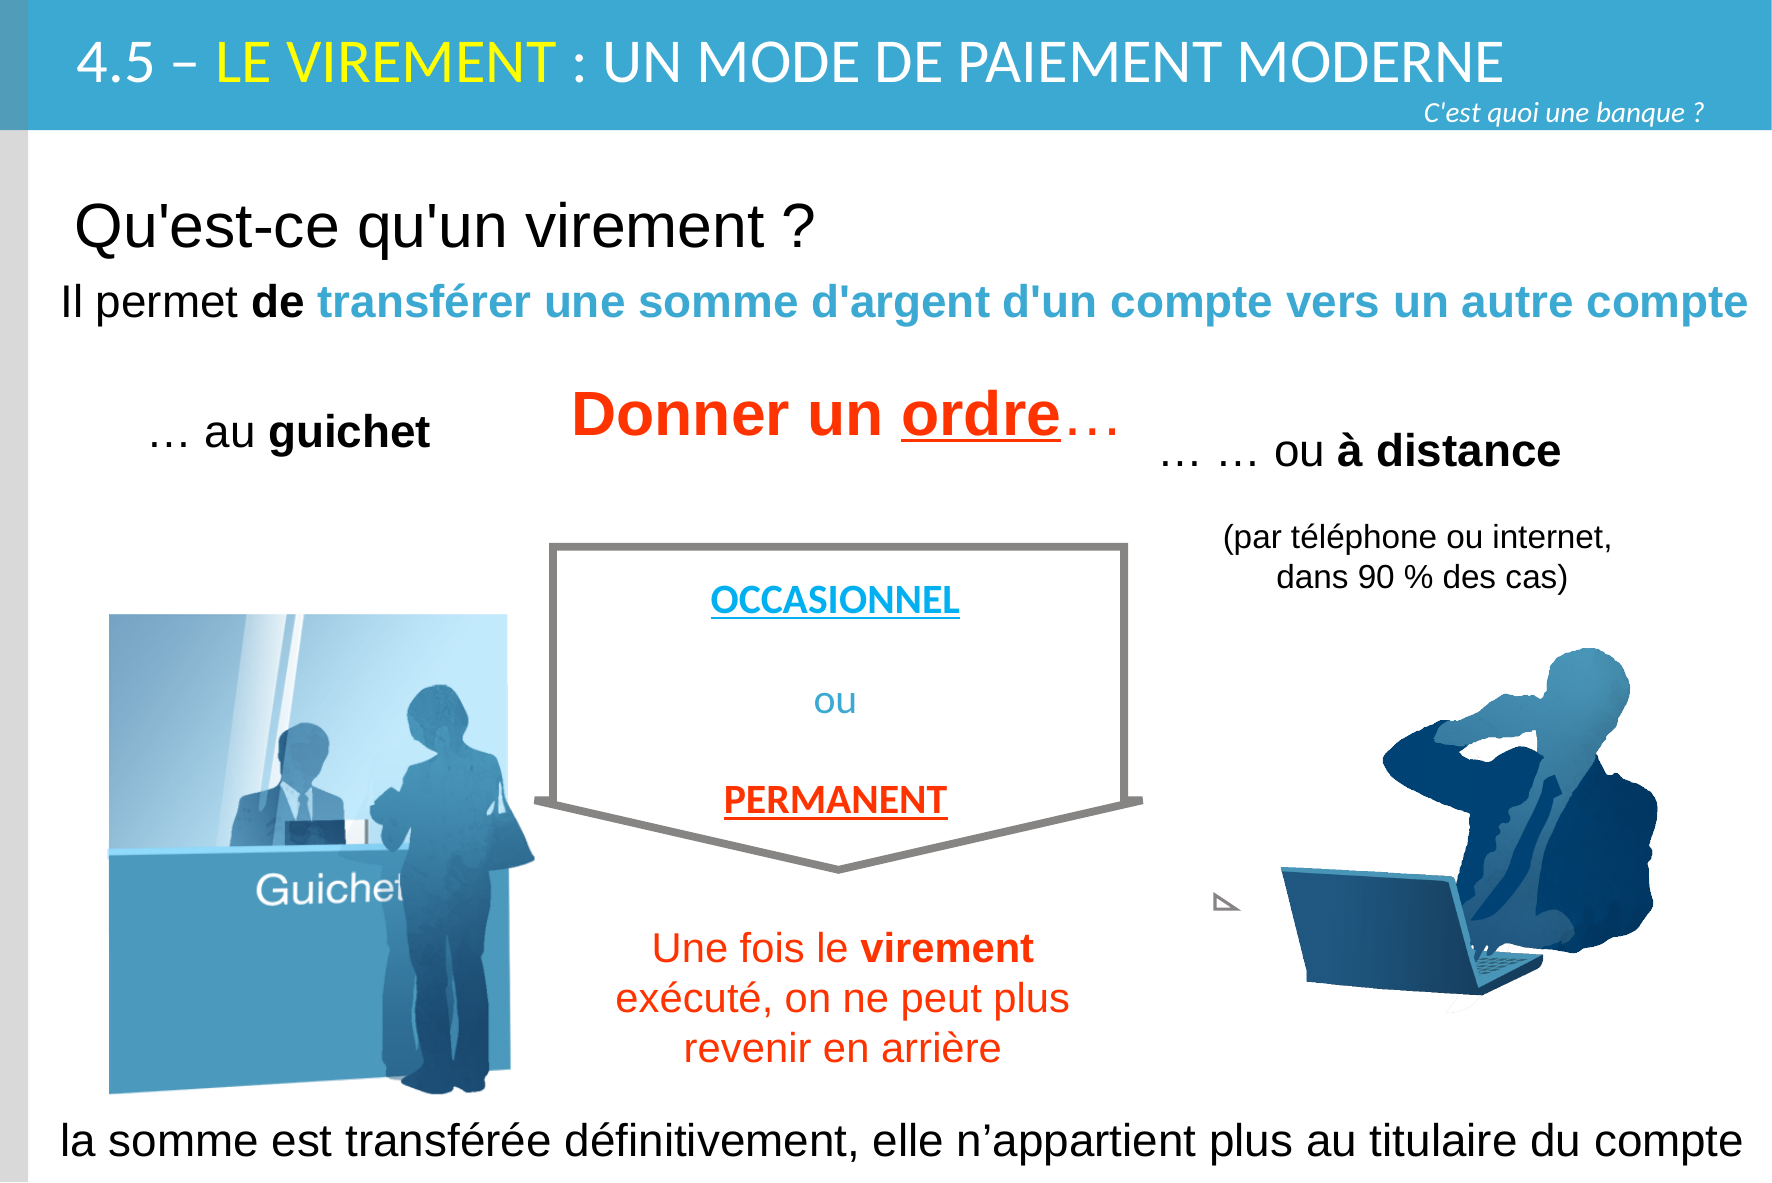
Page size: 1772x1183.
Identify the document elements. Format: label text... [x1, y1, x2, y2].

list Il permet de transférer une somme d'argent d'un compte vers un autre compte [60, 271, 1772, 328]
picture [60, 601, 549, 1110]
list 4.5 – LE VIREMENT : UN MODE DE PAIEMENT MODERNE [0, 19, 1772, 96]
text_box … … ou à distance (par téléphone ou internet, dans 90 % des cas) [1142, 413, 1703, 604]
text_box … au guichet [131, 394, 447, 465]
text_box Donner un ordre… [552, 364, 1143, 456]
text_box Une fois le virement exécuté, on ne peut plus revenir en arrière [579, 912, 1107, 1079]
picture [1251, 621, 1703, 1043]
text_box OCCASIONNEL ou PERMANENT [548, 564, 1124, 831]
list la somme est transférée définitivement, elle n’appartient plus au titulaire du compte [60, 1110, 1772, 1166]
list Qu'est-ce qu'un virement ? [0, 185, 1772, 261]
